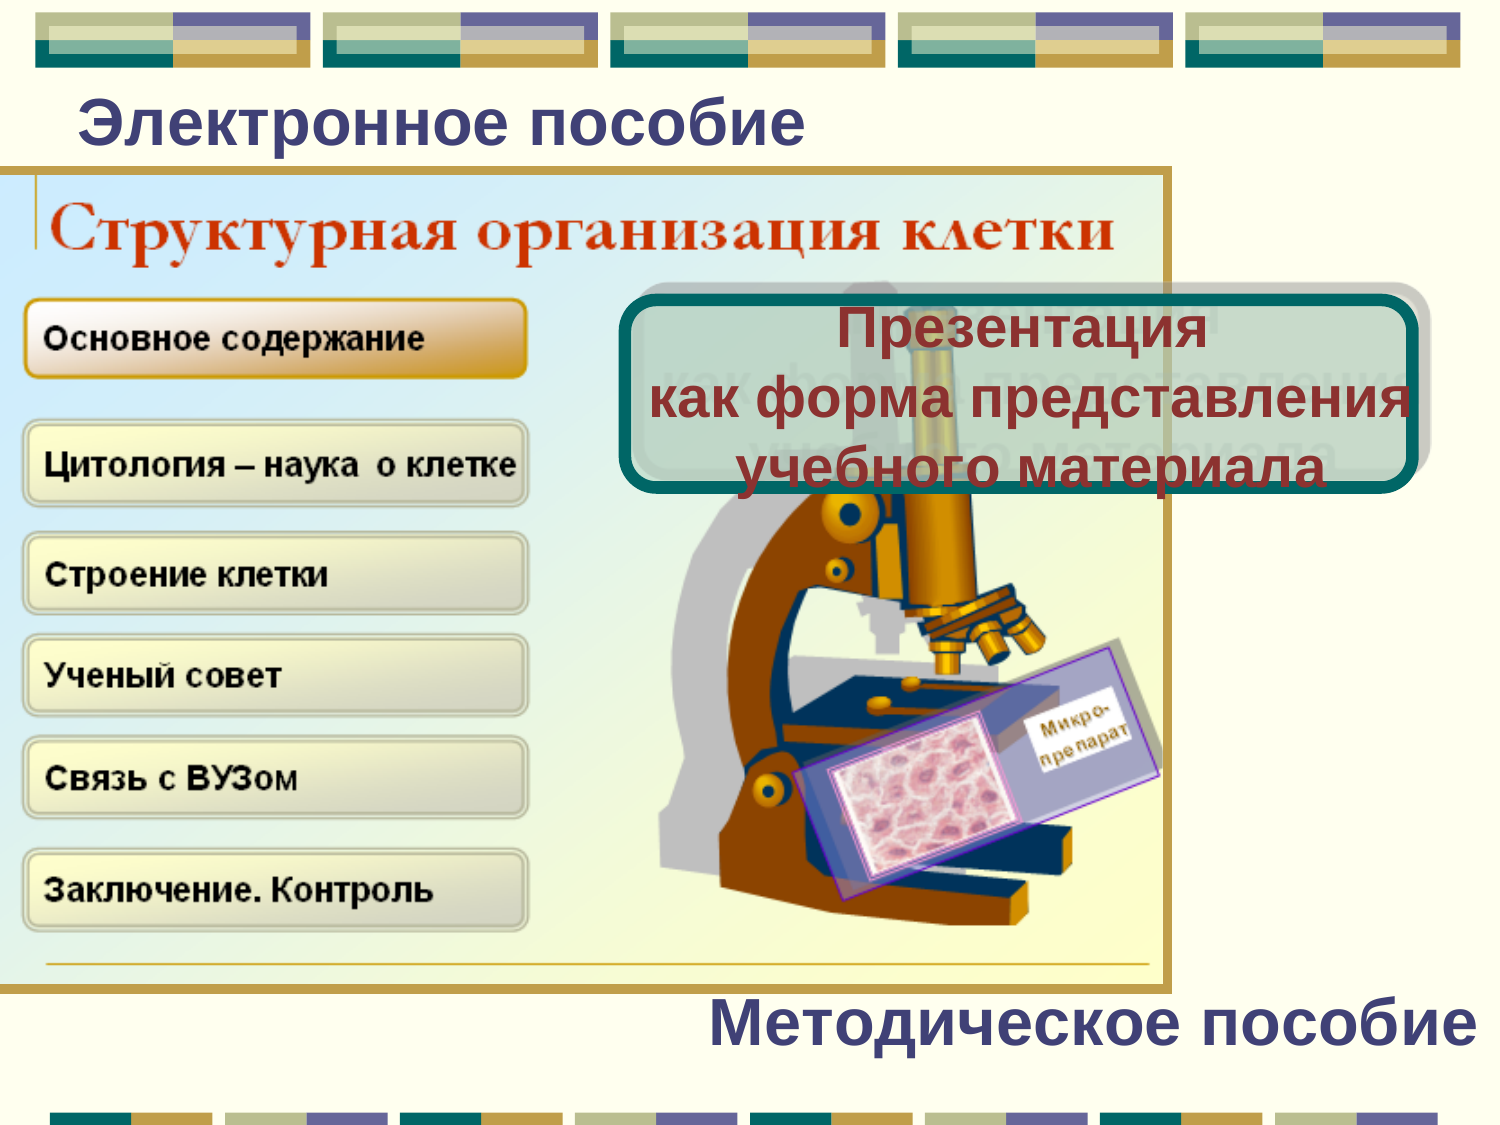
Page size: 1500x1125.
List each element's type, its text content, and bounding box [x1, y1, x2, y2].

text_box Электронное пособие [62, 75, 913, 163]
picture [0, 174, 1163, 985]
text_box Методическое пособие [687, 975, 1500, 1063]
text_box Презентация как форма представления учебного материала [624, 299, 1413, 488]
